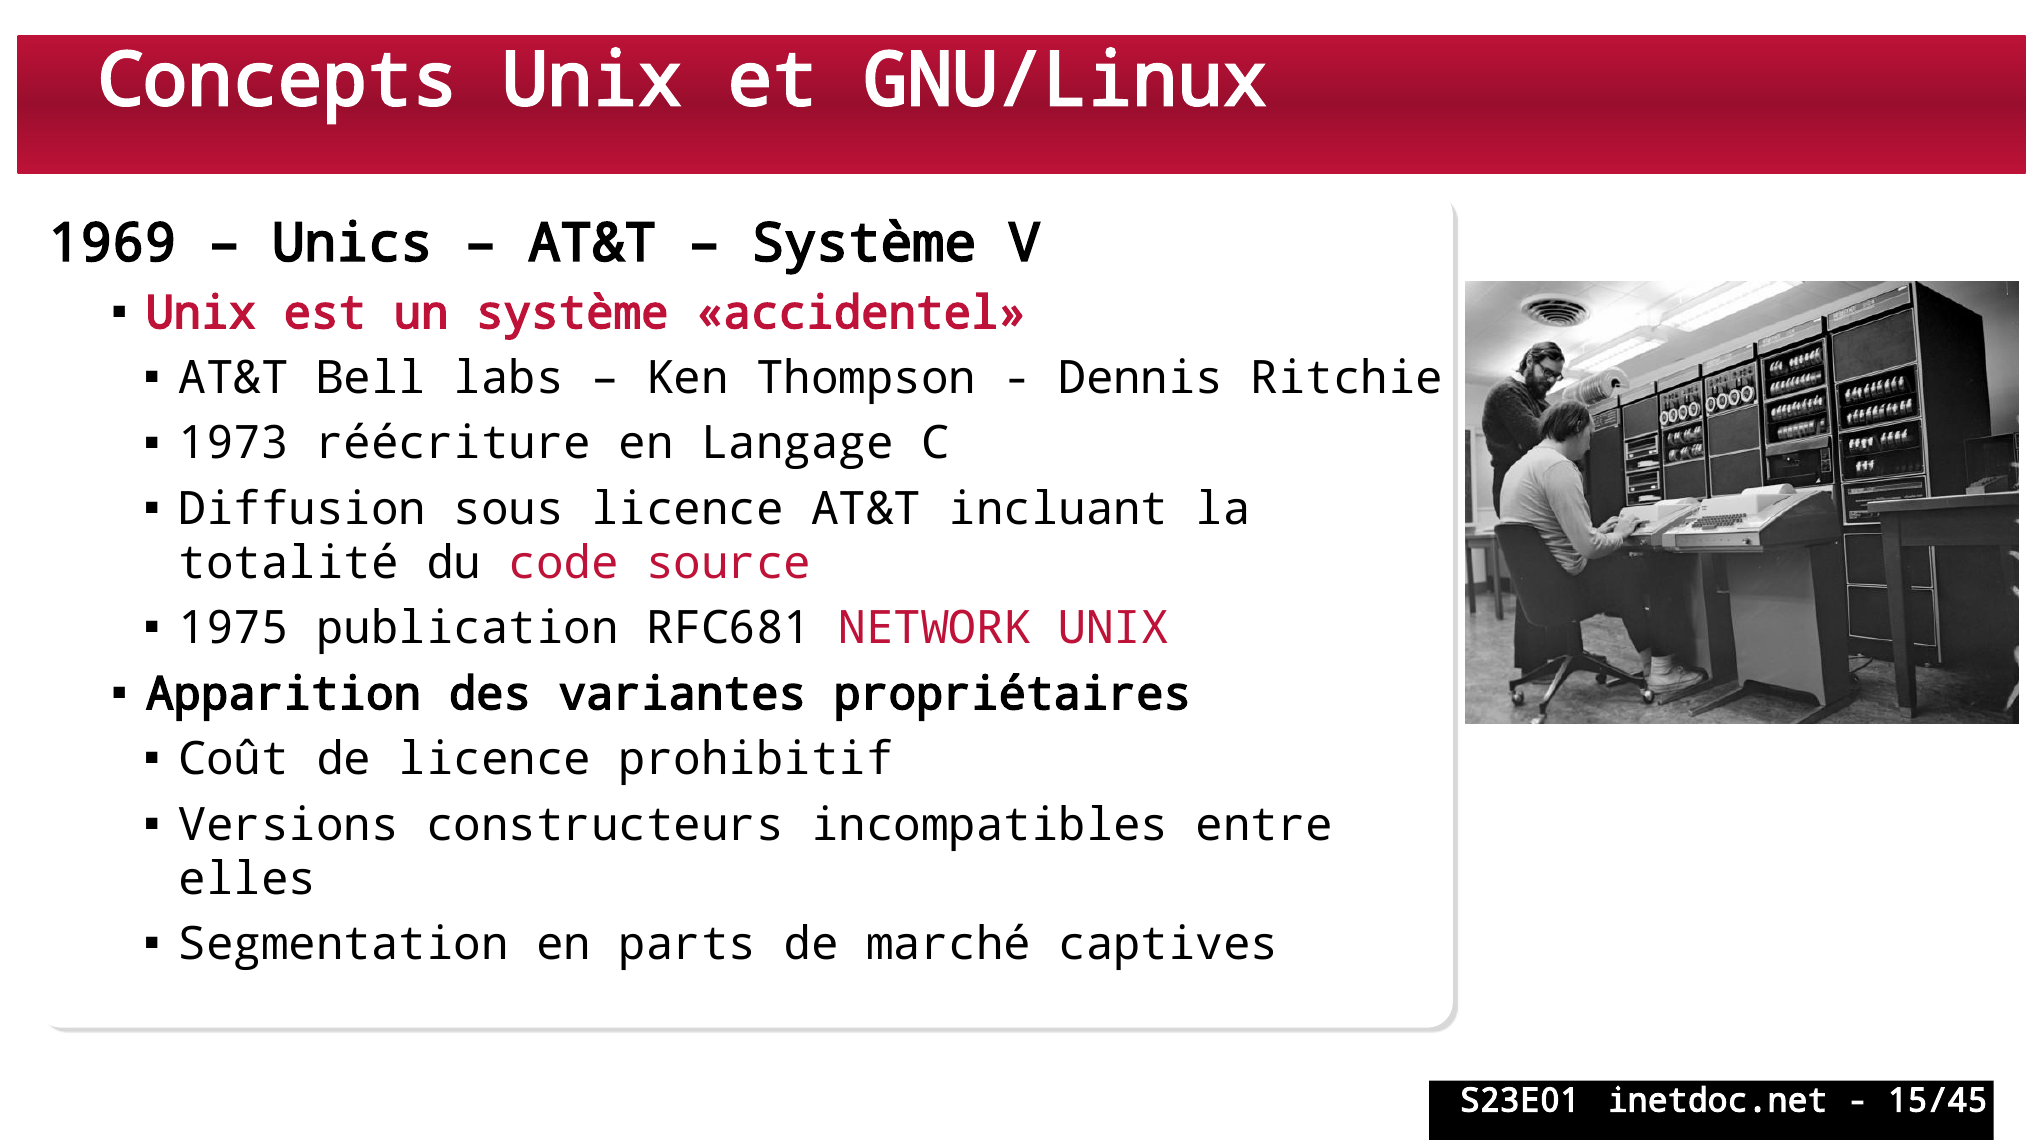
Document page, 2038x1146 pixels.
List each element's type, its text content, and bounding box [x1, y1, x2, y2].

text_box Concepts Unix et GNU/Linux [17, 35, 2026, 174]
text_box 1969 – Unics – AT&T – Système V Unix est un système «accidentel» AT&T Bell labs – Ken Thompson - Dennis Ritchie 1973 réécriture en Langage C Diffusion sous licence AT&T incluant la totalité du code source 1975 publication RFC681 NETWORK UNIX Apparition des variantes propriétaires Coût de licence prohibitif Versions constructeurs incompatibles entre elles Segmentation en parts de marché captives [35, 188, 1453, 1028]
picture [1465, 281, 2019, 725]
text_box S23E01 inetdoc.net - <numéro>/45 [1429, 1080, 1994, 1140]
